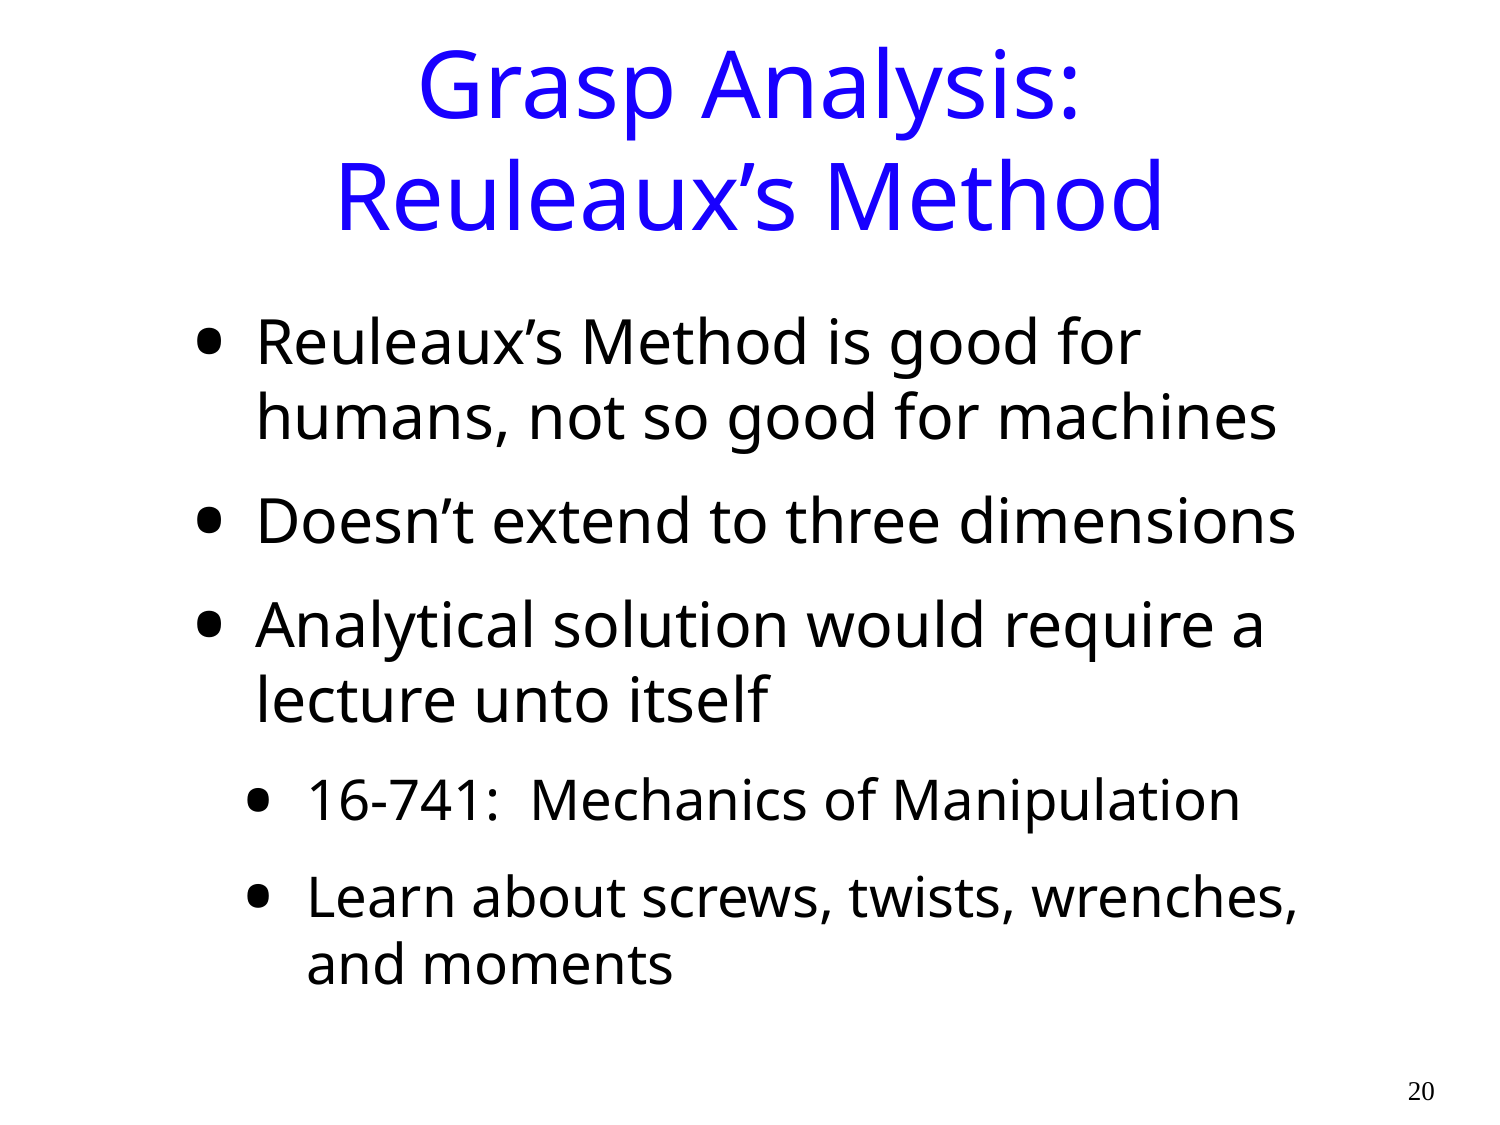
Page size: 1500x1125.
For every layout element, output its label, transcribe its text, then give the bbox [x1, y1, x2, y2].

list Reuleaux’s Method is good for humans, not so good for machines Doesn’t extend to three dimensions Analytical solution would require a lecture unto itself 16-741: Mechanics of Manipulation Learn about screws, twists, wrenches, and moments [146, 275, 1354, 1023]
title Grasp Analysis: Reuleaux’s Method [146, 21, 1354, 253]
